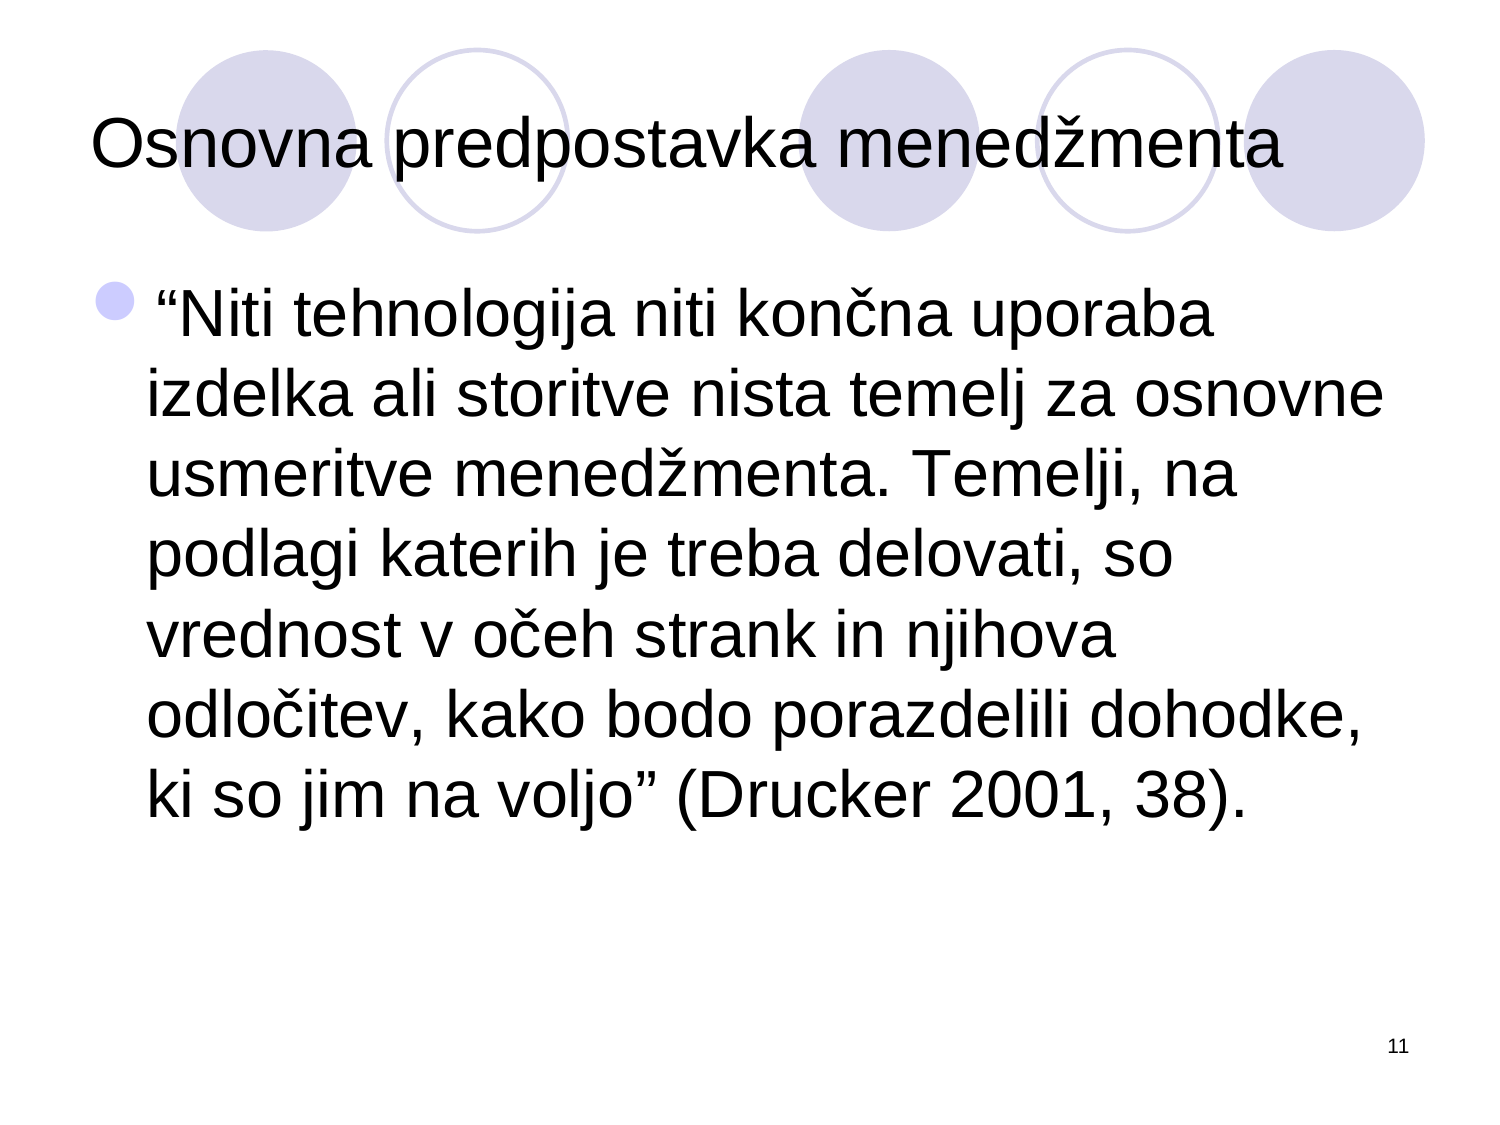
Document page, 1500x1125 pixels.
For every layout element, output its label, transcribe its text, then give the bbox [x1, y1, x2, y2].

list “Niti tehnologija niti končna uporaba izdelka ali storitve nista temelj za osnovne usmeritve menedžmenta. Temelji, na podlagi katerih je treba delovati, so vrednost v očeh strank in njihova odločitev, kako bodo porazdelili dohodke, ki so jim na voljo” (Drucker 2001, 38). [75, 262, 1426, 1006]
title Osnovna predpostavka menedžmenta [75, 45, 1426, 233]
text_box <number> [1074, 1025, 1426, 1101]
